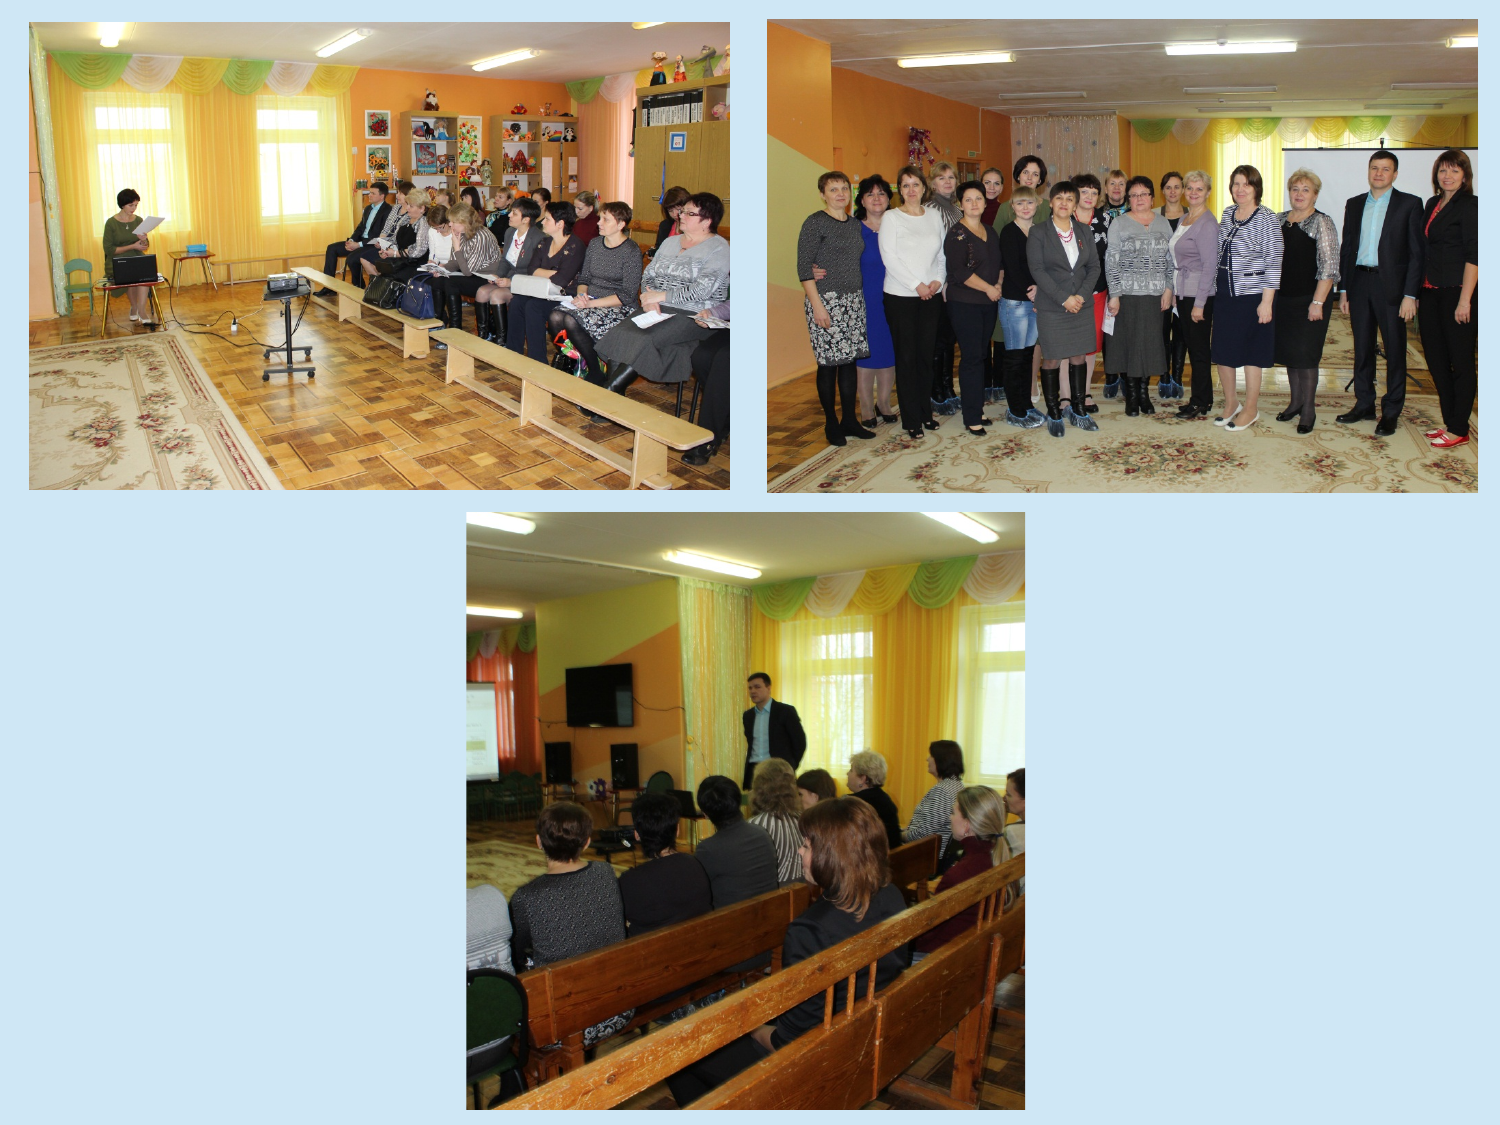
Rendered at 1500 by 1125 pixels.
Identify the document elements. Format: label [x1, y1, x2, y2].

picture [767, 19, 1478, 493]
picture [466, 512, 1026, 1111]
picture [29, 22, 730, 490]
